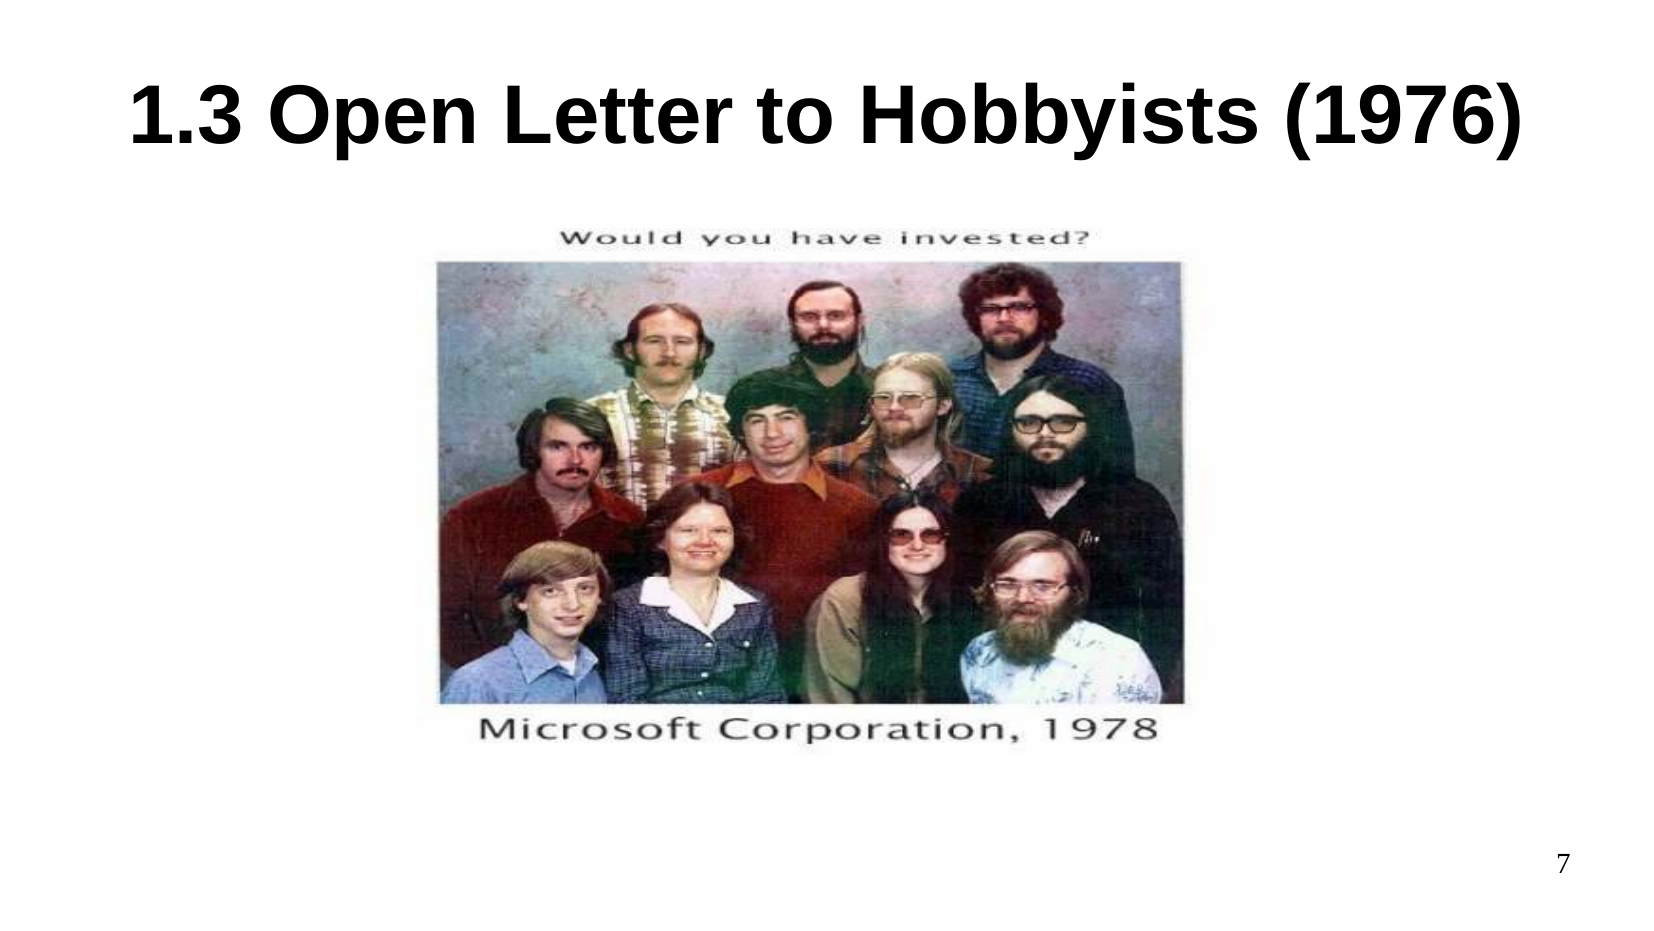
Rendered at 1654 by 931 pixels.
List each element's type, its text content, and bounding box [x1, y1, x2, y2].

title 1.3 Open Letter to Hobbyists (1976) [82, 37, 1571, 193]
picture [359, 217, 1261, 757]
